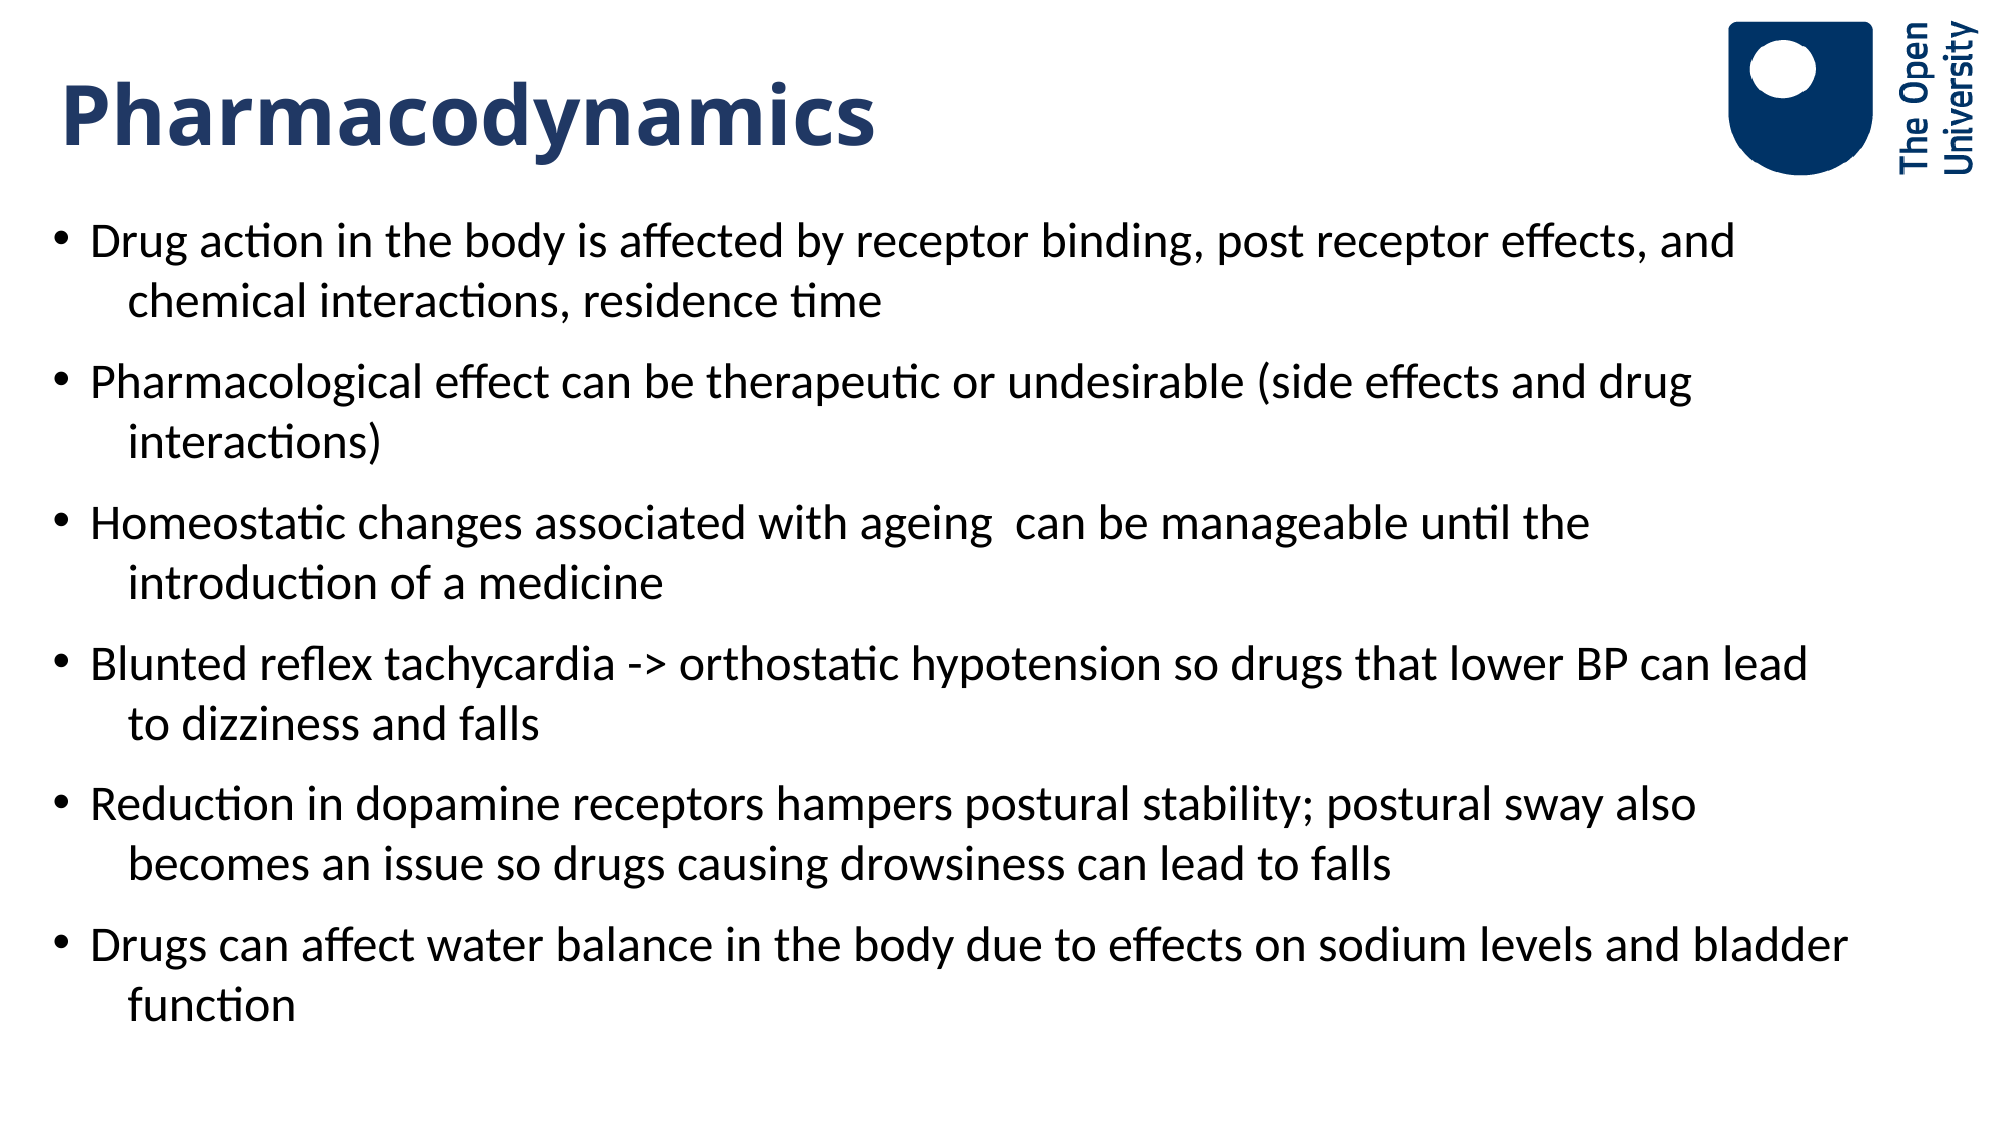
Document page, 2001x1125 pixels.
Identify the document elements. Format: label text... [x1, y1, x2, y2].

list Drug action in the body is affected by receptor binding, post receptor effects, and chemical interactions, residence time Pharmacological effect can be therapeutic or undesirable (side effects and drug interactions) Homeostatic changes associated with ageing can be manageable until the introduction of a medicine Blunted reflex tachycardia -> orthostatic hypotension so drugs that lower BP can lead to dizziness and falls Reduction in dopamine receptors hampers postural stability; postural sway also becomes an issue so drugs causing drowsiness can lead to falls Drugs can affect water balance in the body due to effects on sodium levels and bladder function [37, 200, 1867, 1070]
title Pharmacodynamics [44, 50, 1770, 188]
picture [1727, 18, 1981, 177]
